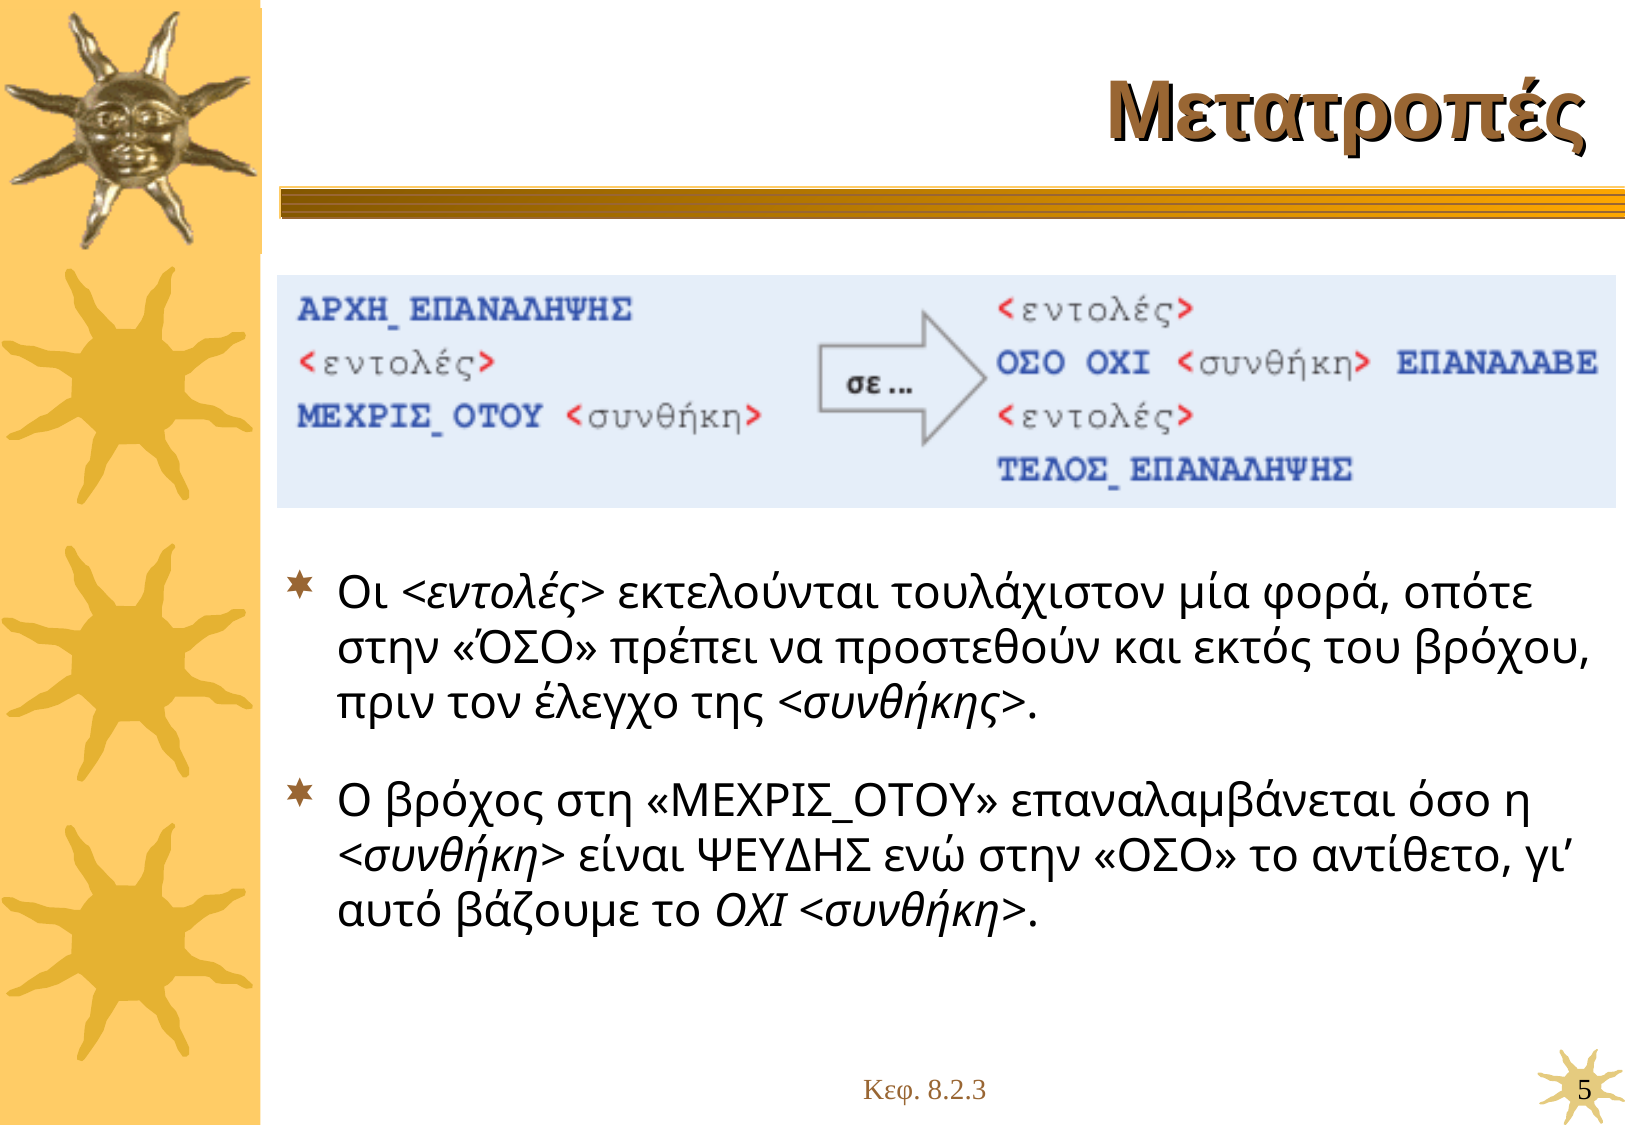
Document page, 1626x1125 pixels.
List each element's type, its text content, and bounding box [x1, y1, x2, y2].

text_box Οι <εντολές> εκτελούνται τουλάχιστον μία φορά, οπότε στην «ΌΣΟ» πρέπει να προστεθούν και εκτός του βρόχου, πριν τον έλεγχο της <συνθήκης>. Ο βρόχος στη «ΜΕΧΡΙΣ_ΟΤΟΥ» επαναλαμβάνεται όσο η <συνθήκη> είναι ΨΕΥΔΗΣ ενώ στην «ΟΣΟ» το αντίθετο, γι’ αυτό βάζουμε το ΟΧΙ <συνθήκη>. [265, 555, 1625, 1117]
text_box Μετατροπές [0, 0, 1625, 163]
picture [277, 275, 1616, 508]
picture [1, 163, 262, 254]
